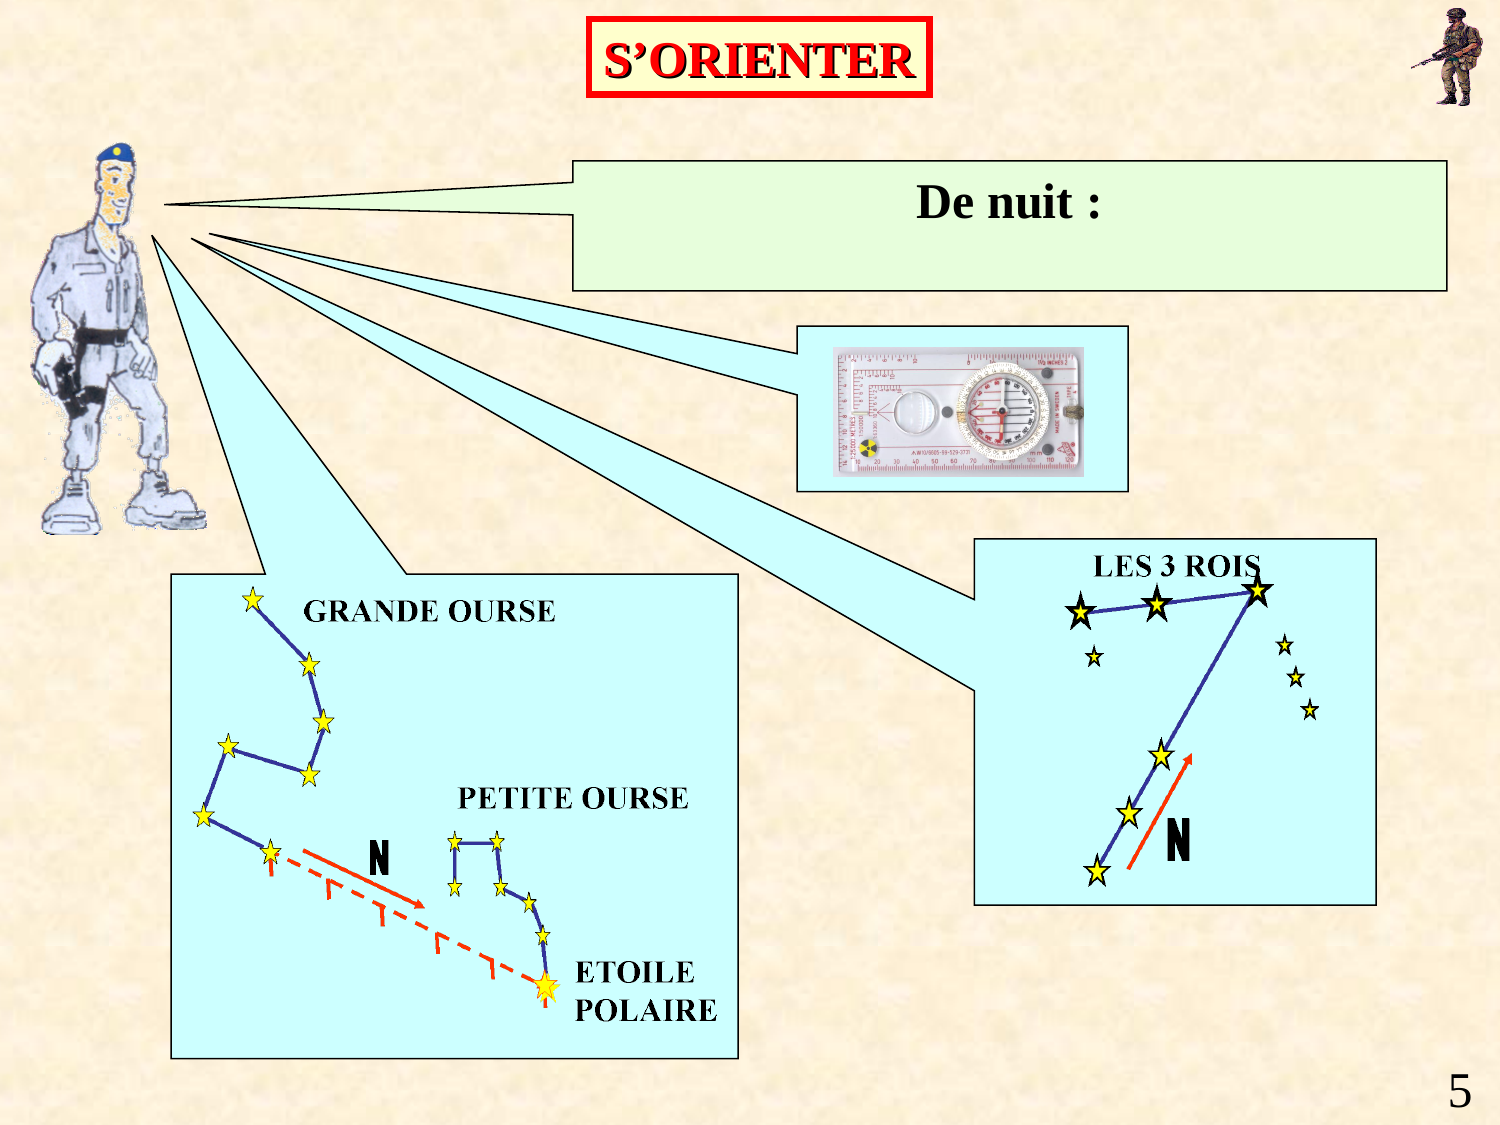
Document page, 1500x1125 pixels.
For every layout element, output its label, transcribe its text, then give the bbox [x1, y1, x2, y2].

text_box S’ORIENTER [589, 18, 930, 95]
text_box [191, 238, 1377, 906]
picture [0, 0, 1500, 1125]
text_box [171, 574, 183, 1059]
text_box [151, 235, 407, 574]
text_box [208, 233, 1129, 492]
text_box De nuit : [207, 160, 1447, 291]
